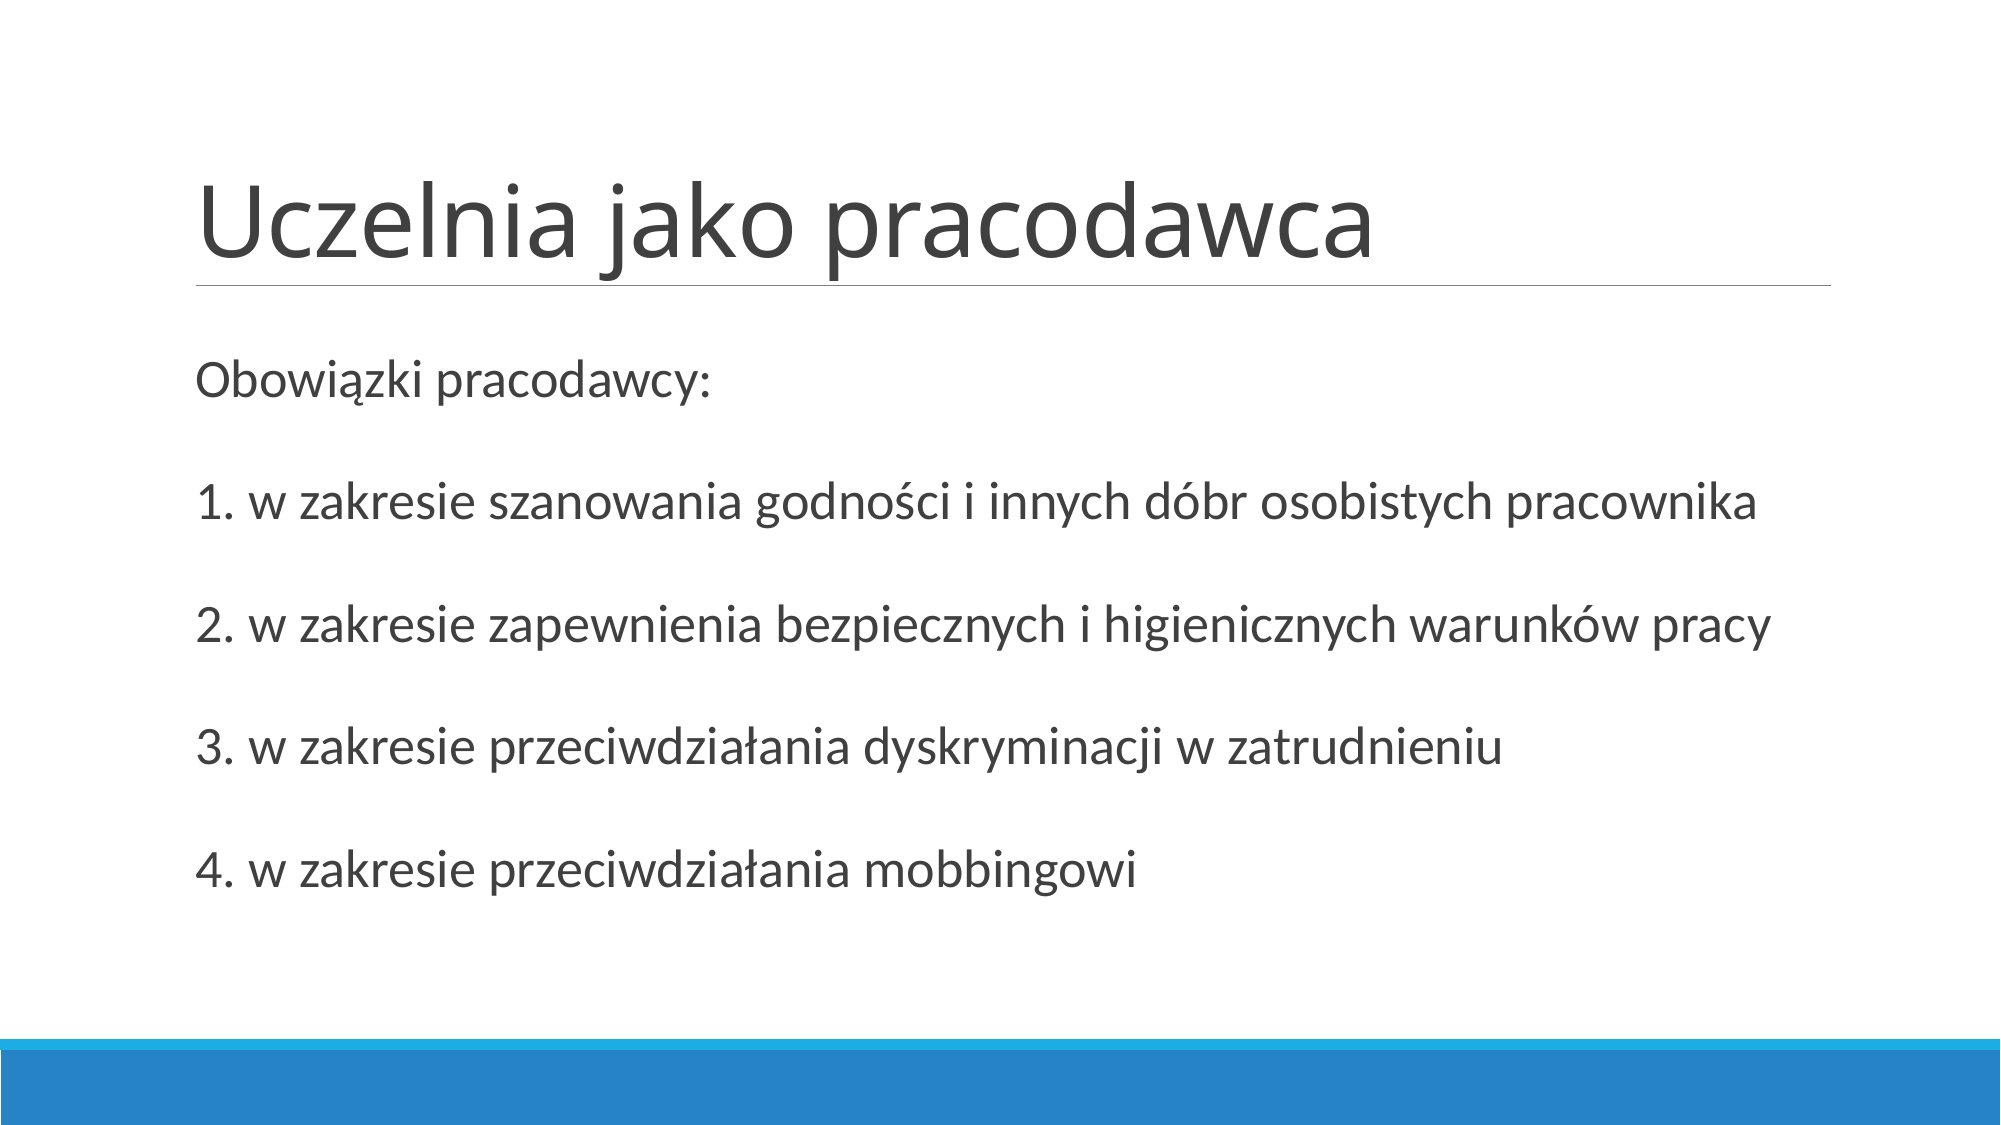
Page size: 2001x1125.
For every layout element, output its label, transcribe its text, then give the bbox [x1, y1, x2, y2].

title Uczelnia jako pracodawca [180, 47, 1831, 286]
list Obowiązki pracodawcy: 1. w zakresie szanowania godności i innych dóbr osobistych pracownika 2. w zakresie zapewnienia bezpiecznych i higienicznych warunków pracy 3. w zakresie przeciwdziałania dyskryminacji w zatrudnieniu 4. w zakresie przeciwdziałania mobbingowi [180, 302, 1831, 963]
